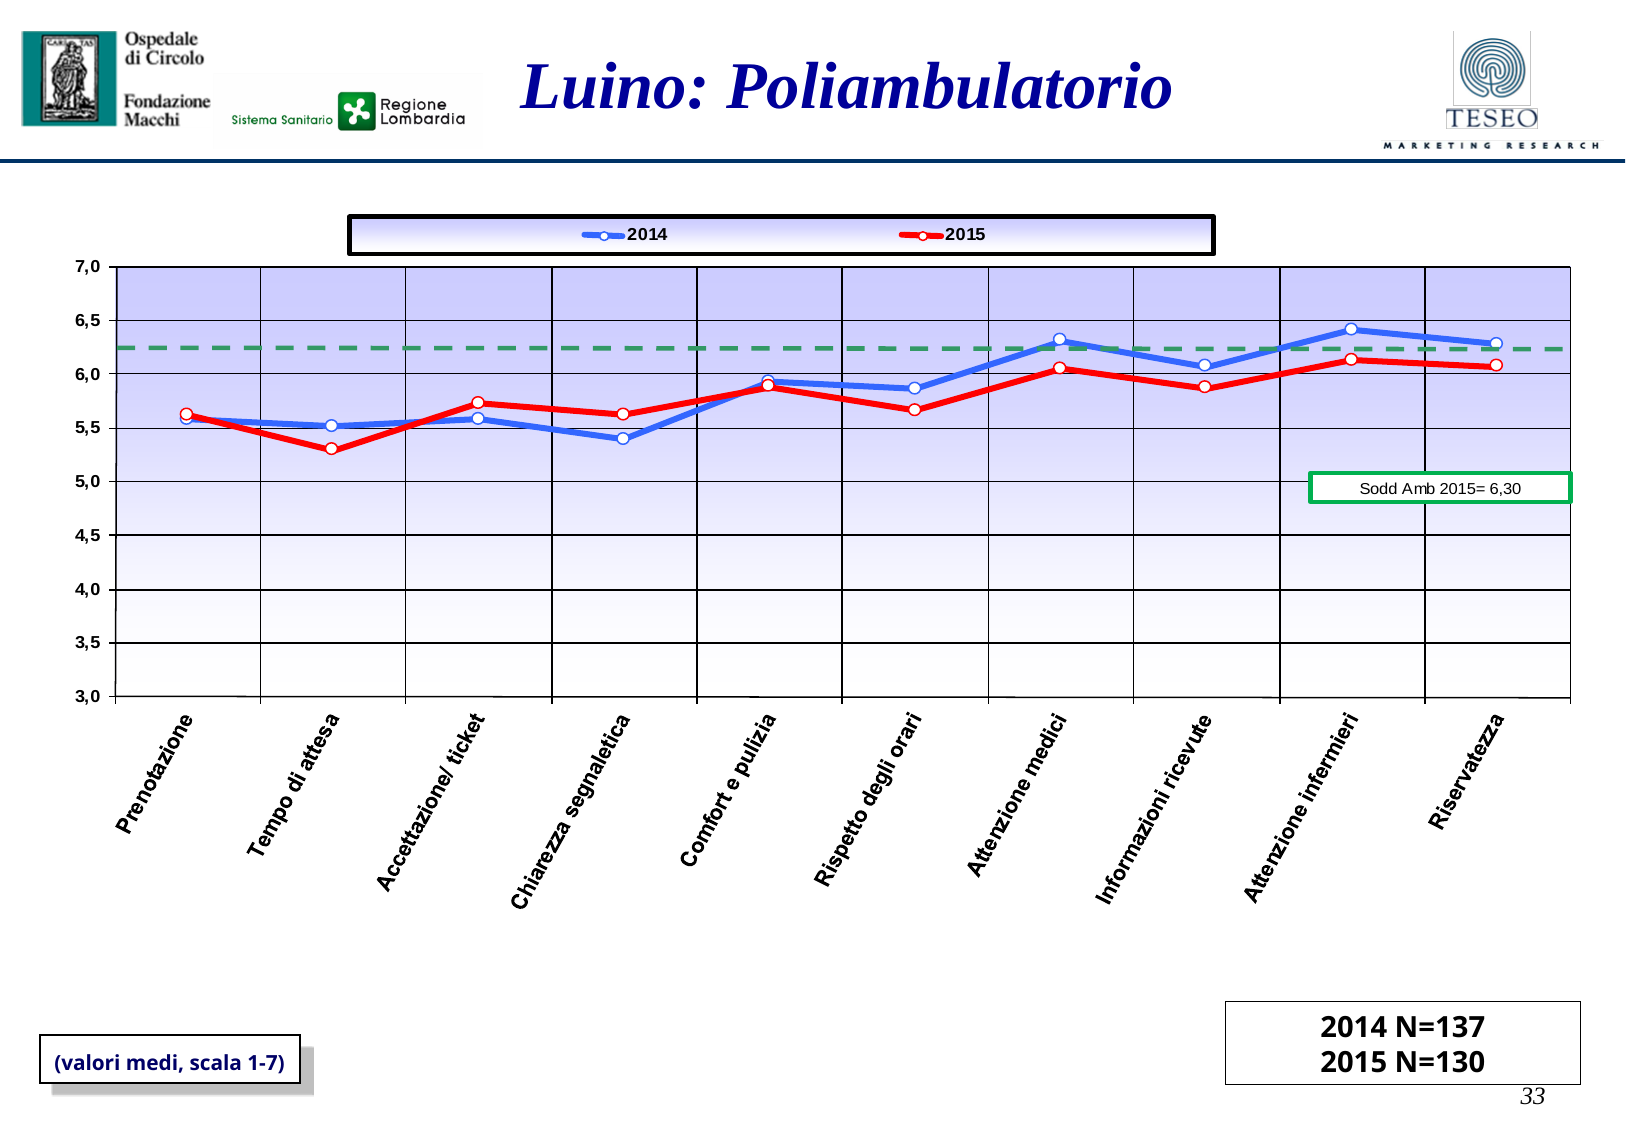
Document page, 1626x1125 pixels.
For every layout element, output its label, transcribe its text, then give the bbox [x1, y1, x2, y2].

picture [2, 204, 1584, 1085]
picture [21, 31, 483, 149]
text_box Luino: Poliambulatorio [304, 18, 1392, 144]
text_box (valori medi, scala 1-7) [39, 1034, 300, 1083]
picture [1381, 31, 1604, 149]
text_box 2014 N=137 2015 N=130 [1225, 1001, 1581, 1085]
